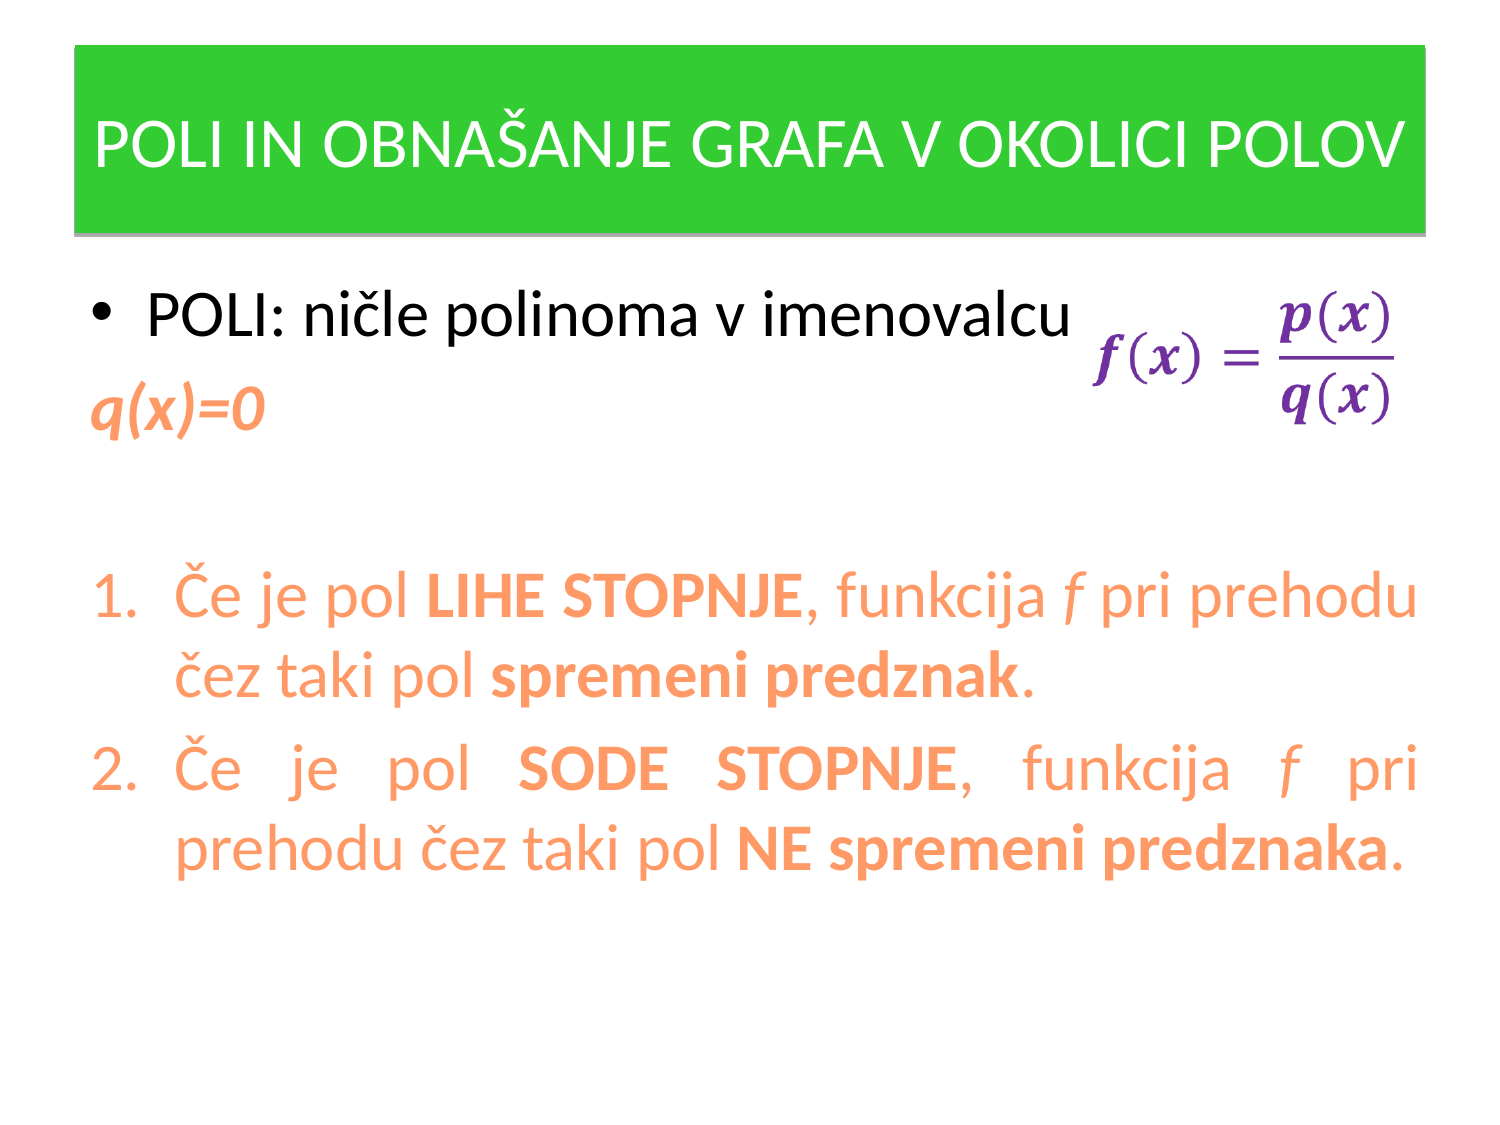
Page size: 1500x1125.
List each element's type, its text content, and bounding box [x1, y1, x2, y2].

picture [1092, 290, 1394, 425]
title POLI IN OBNAŠANJE GRAFA V OKOLICI POLOV [75, 45, 1425, 233]
list POLI: ničle polinoma v imenovalcu q(x)=0 Če je pol LIHE STOPNJE, funkcija f pri prehodu čez taki pol spremeni predznak. Če je pol SODE STOPNJE, funkcija f pri prehodu čez taki pol NE spremeni predznaka. [75, 262, 1436, 1005]
